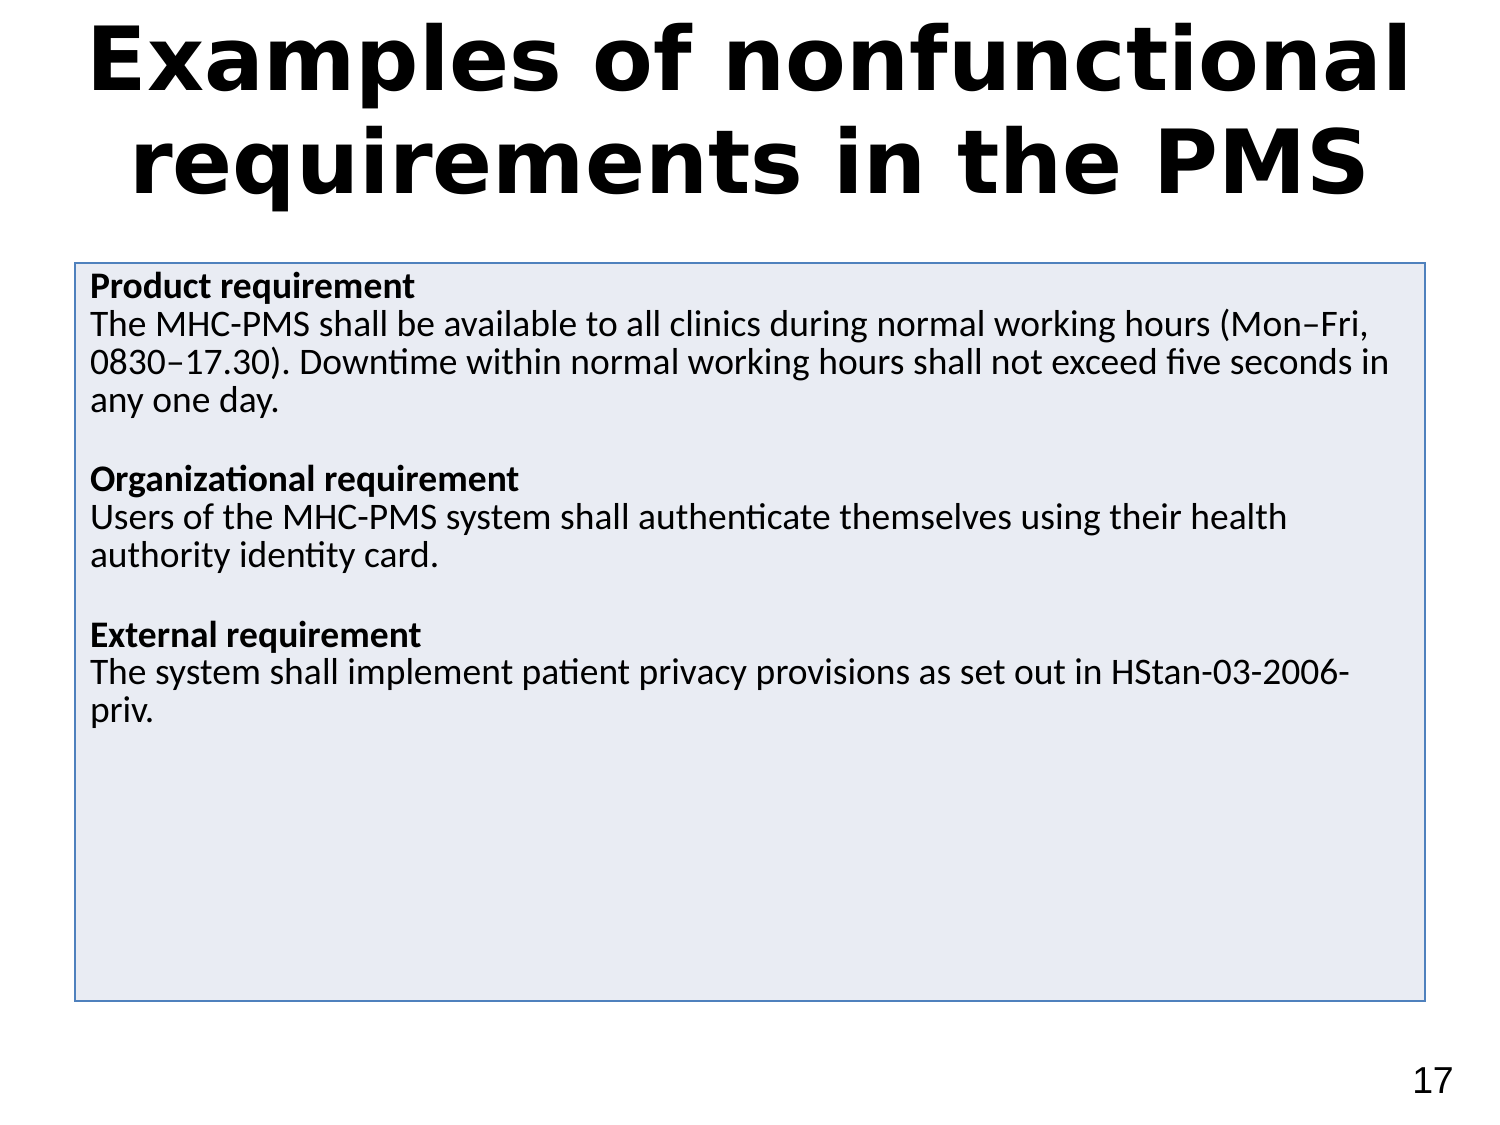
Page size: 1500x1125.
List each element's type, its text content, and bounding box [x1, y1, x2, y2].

table_header Product requirement The MHC-PMS shall be available to all clinics during normal working hours (Mon–Fri, 0830–17.30). Downtime within normal working hours shall not exceed five seconds in any one day. Organizational requirement Users of the MHC-PMS system shall authenticate themselves using their health authority identity card. External requirement The system shall implement patient privacy provisions as set out in HStan-03-2006-priv. [76, 264, 1424, 1000]
title Examples of nonfunctional requirements in the PMS [75, 7, 1425, 214]
